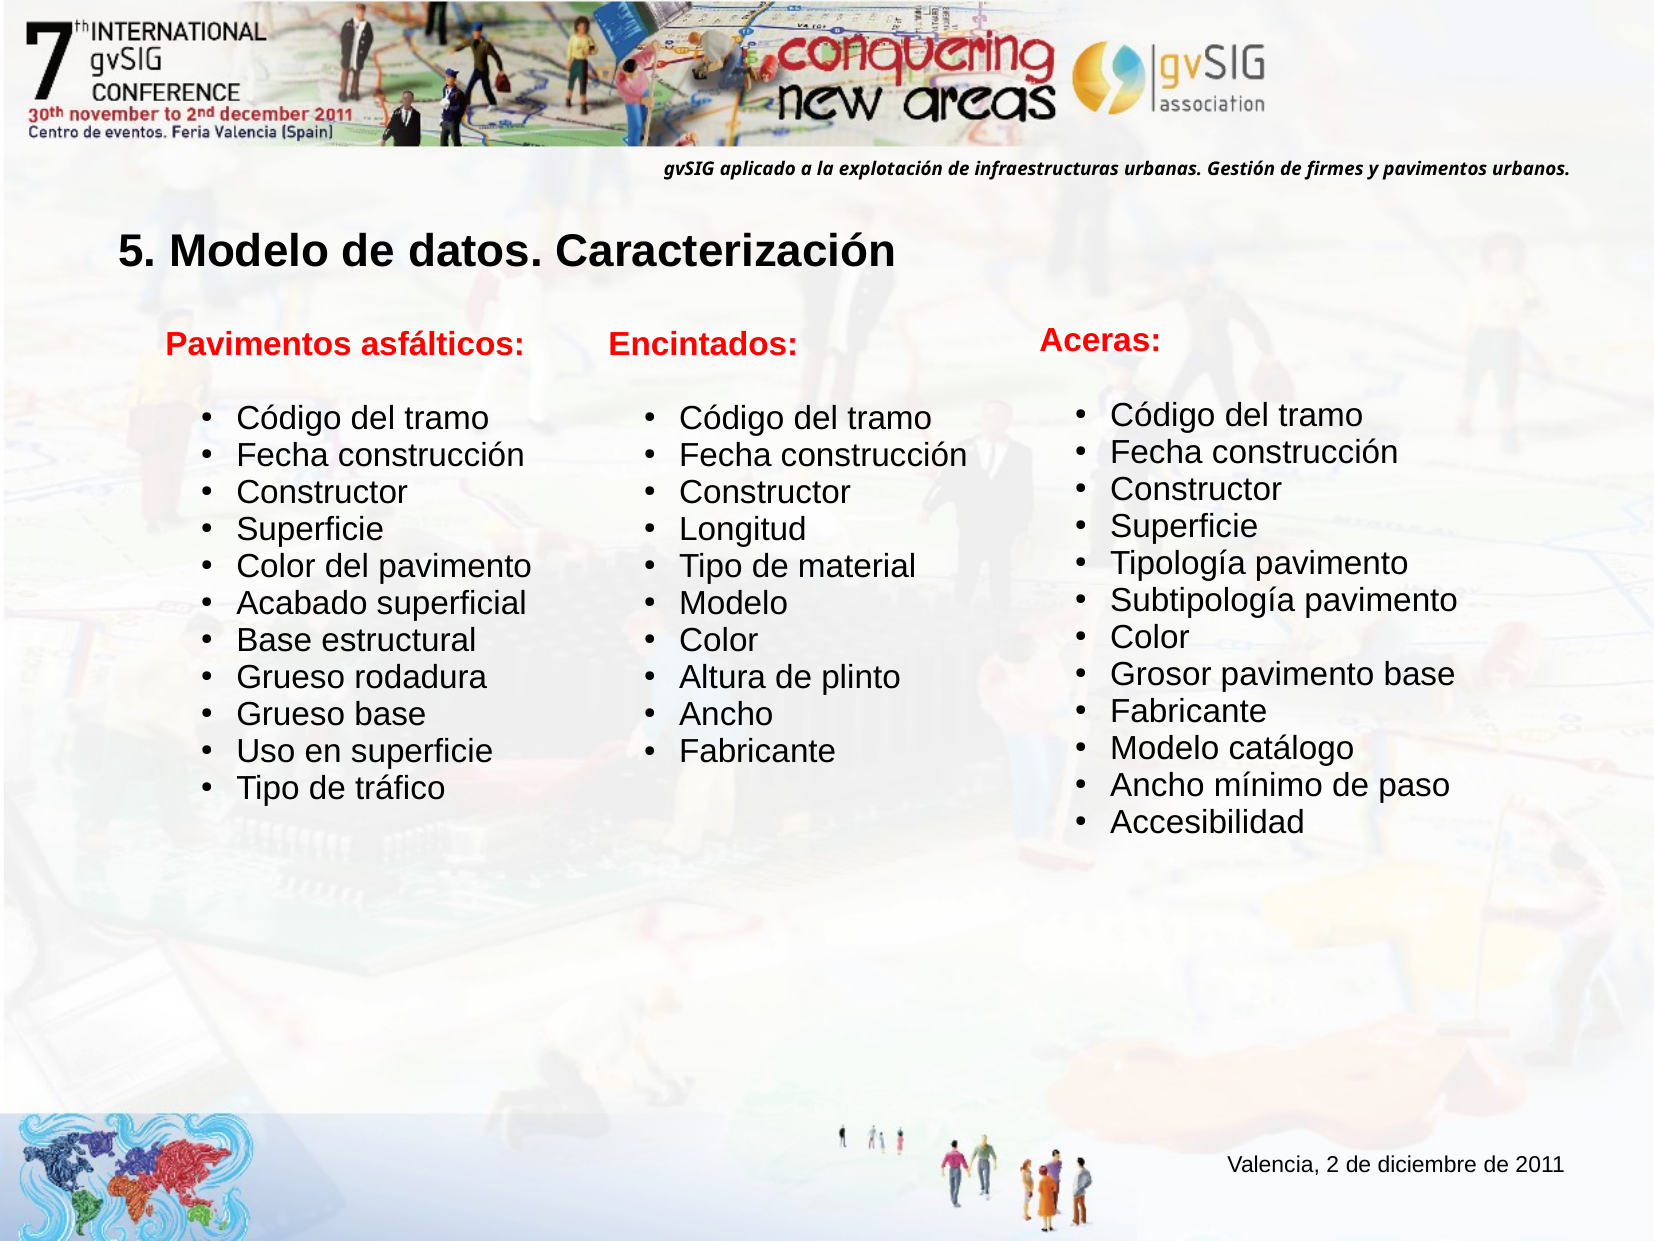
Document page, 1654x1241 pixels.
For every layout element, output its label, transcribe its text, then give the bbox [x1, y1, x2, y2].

text_box Aceras: Código del tramo Fecha construcción Constructor Superficie Tipología pavimento Subtipología pavimento Color Grosor pavimento base Fabricante Modelo catálogo Ancho mínimo de paso Accesibilidad [1039, 244, 1465, 1140]
text_box Pavimentos asfálticos: Código del tramo Fecha construcción Constructor Superficie Color del pavimento Acabado superficial Base estructural Grueso rodadura Grueso base Uso en superficie Tipo de tráfico [165, 325, 591, 1067]
text_box 5. Modelo de datos. Caracterización [118, 224, 1182, 277]
text_box Encintados: Código del tramo Fecha construcción Constructor Longitud Tipo de material Modelo Color Altura de plinto Ancho Fabricante [608, 325, 1034, 1067]
picture [0, 0, 1654, 1241]
title gvSIG aplicado a la explotación de infraestructuras urbanas. Gestión de firmes y pavimentos urbanos. [88, 149, 1595, 188]
